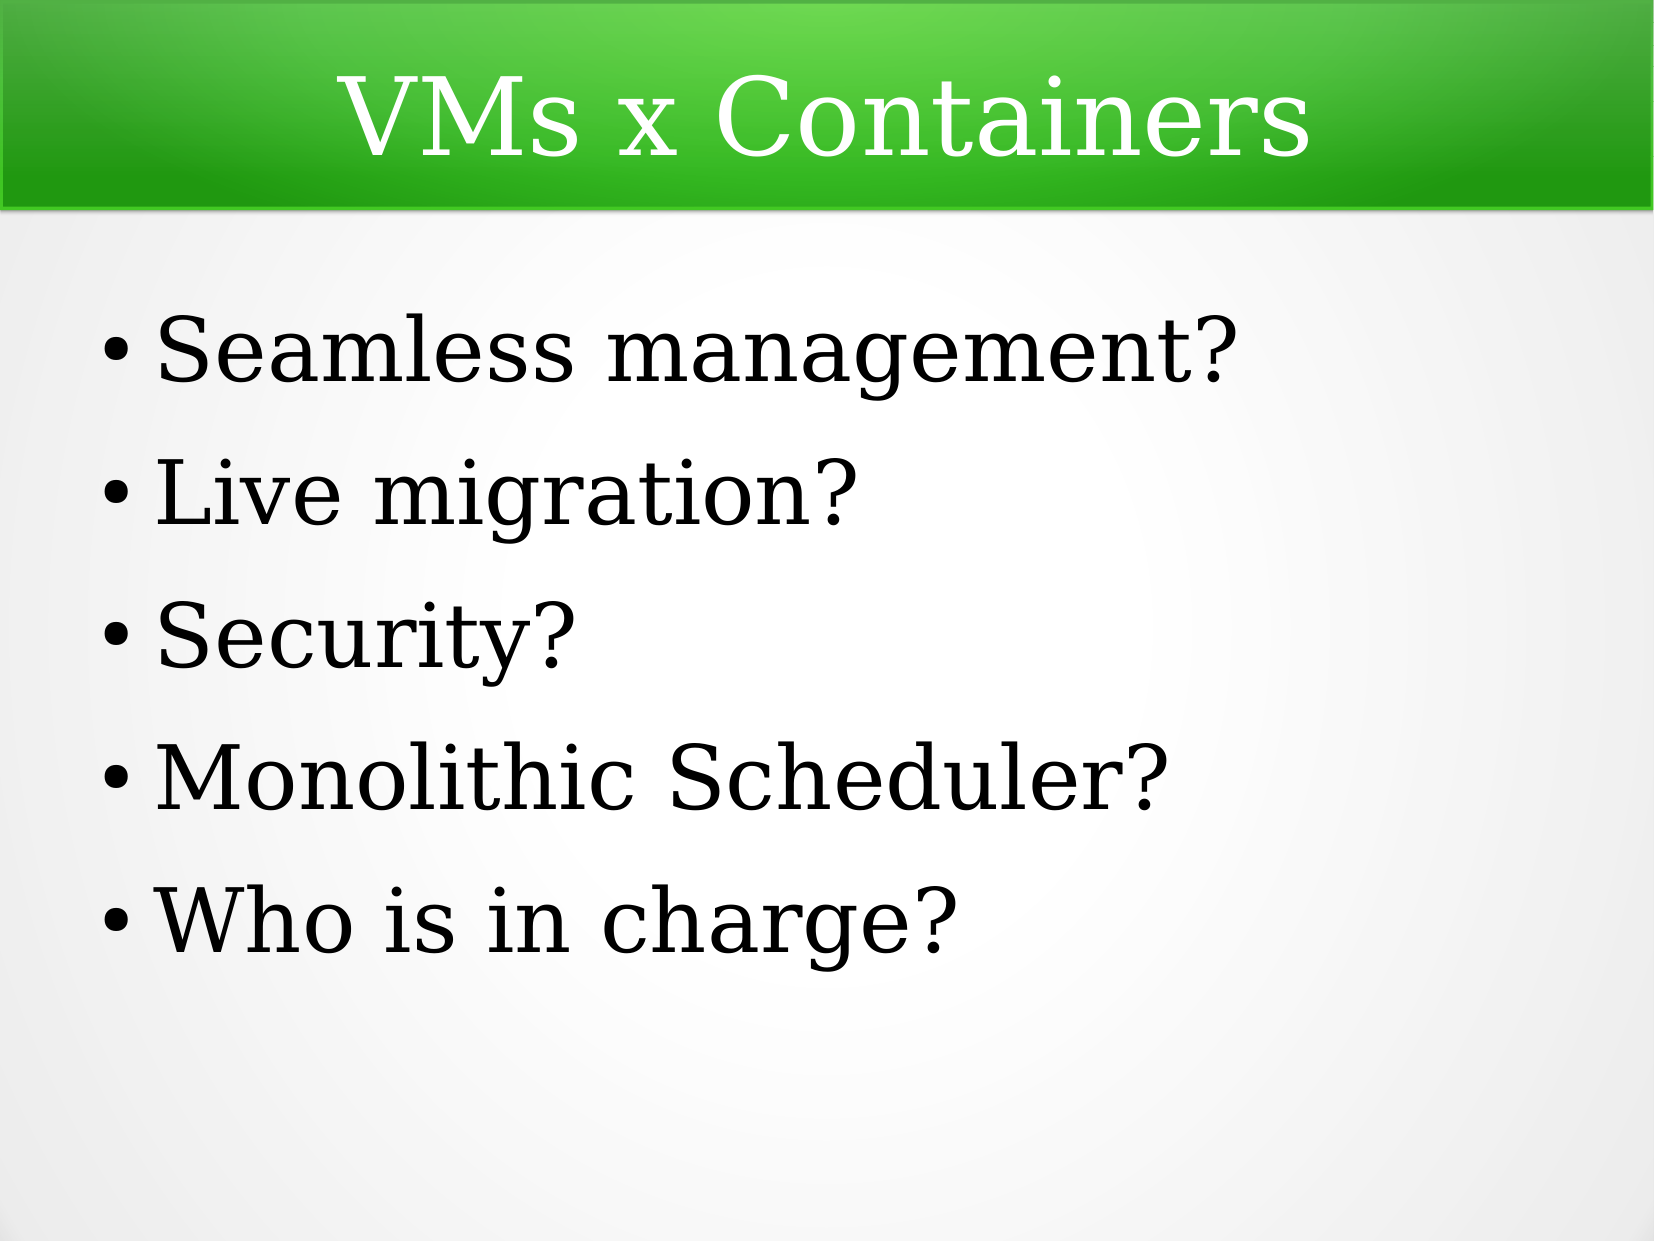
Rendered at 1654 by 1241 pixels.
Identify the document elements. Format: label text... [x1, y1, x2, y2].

list Seamless management? Live migration? Security? Monolithic Scheduler? Who is in charge? [82, 299, 1571, 1019]
title VMs x Containers [82, 47, 1571, 189]
